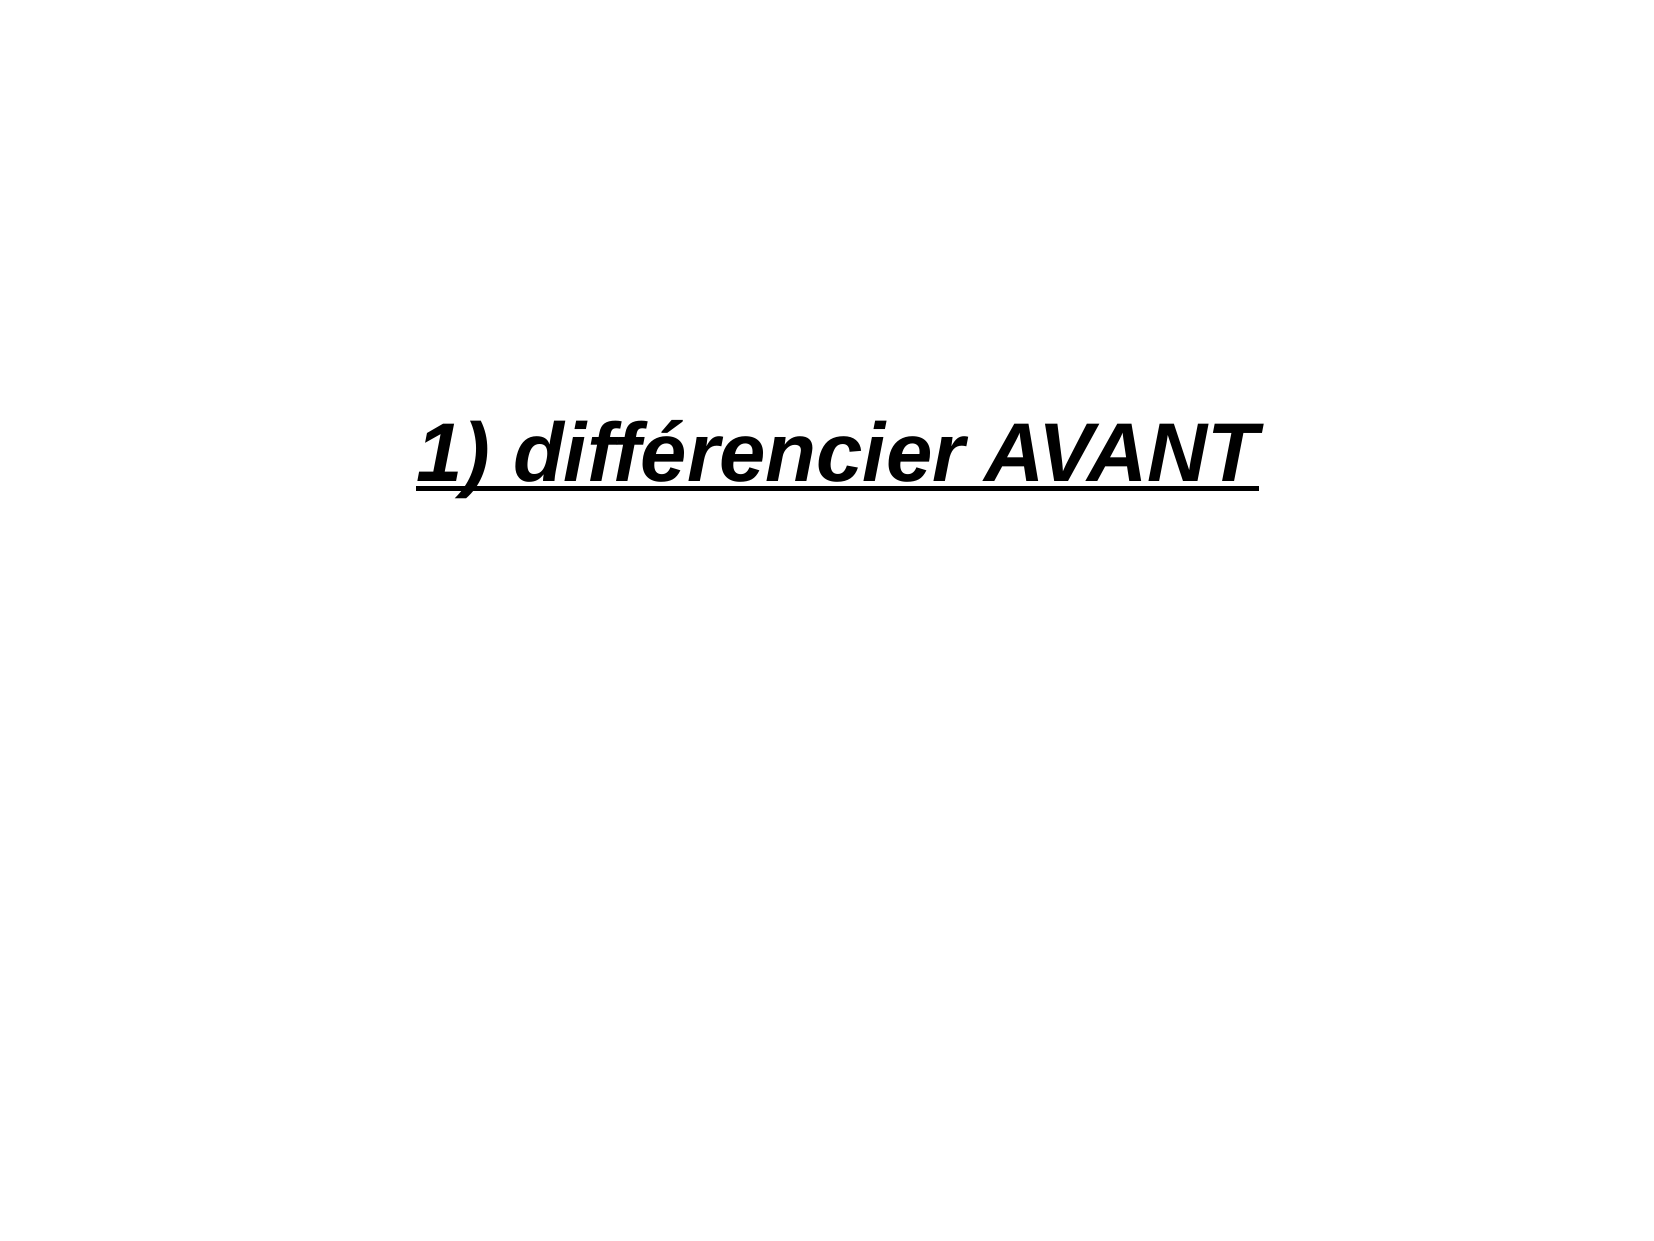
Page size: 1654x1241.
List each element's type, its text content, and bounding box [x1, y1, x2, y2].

text_box 1) différencier AVANT [117, 398, 1559, 600]
